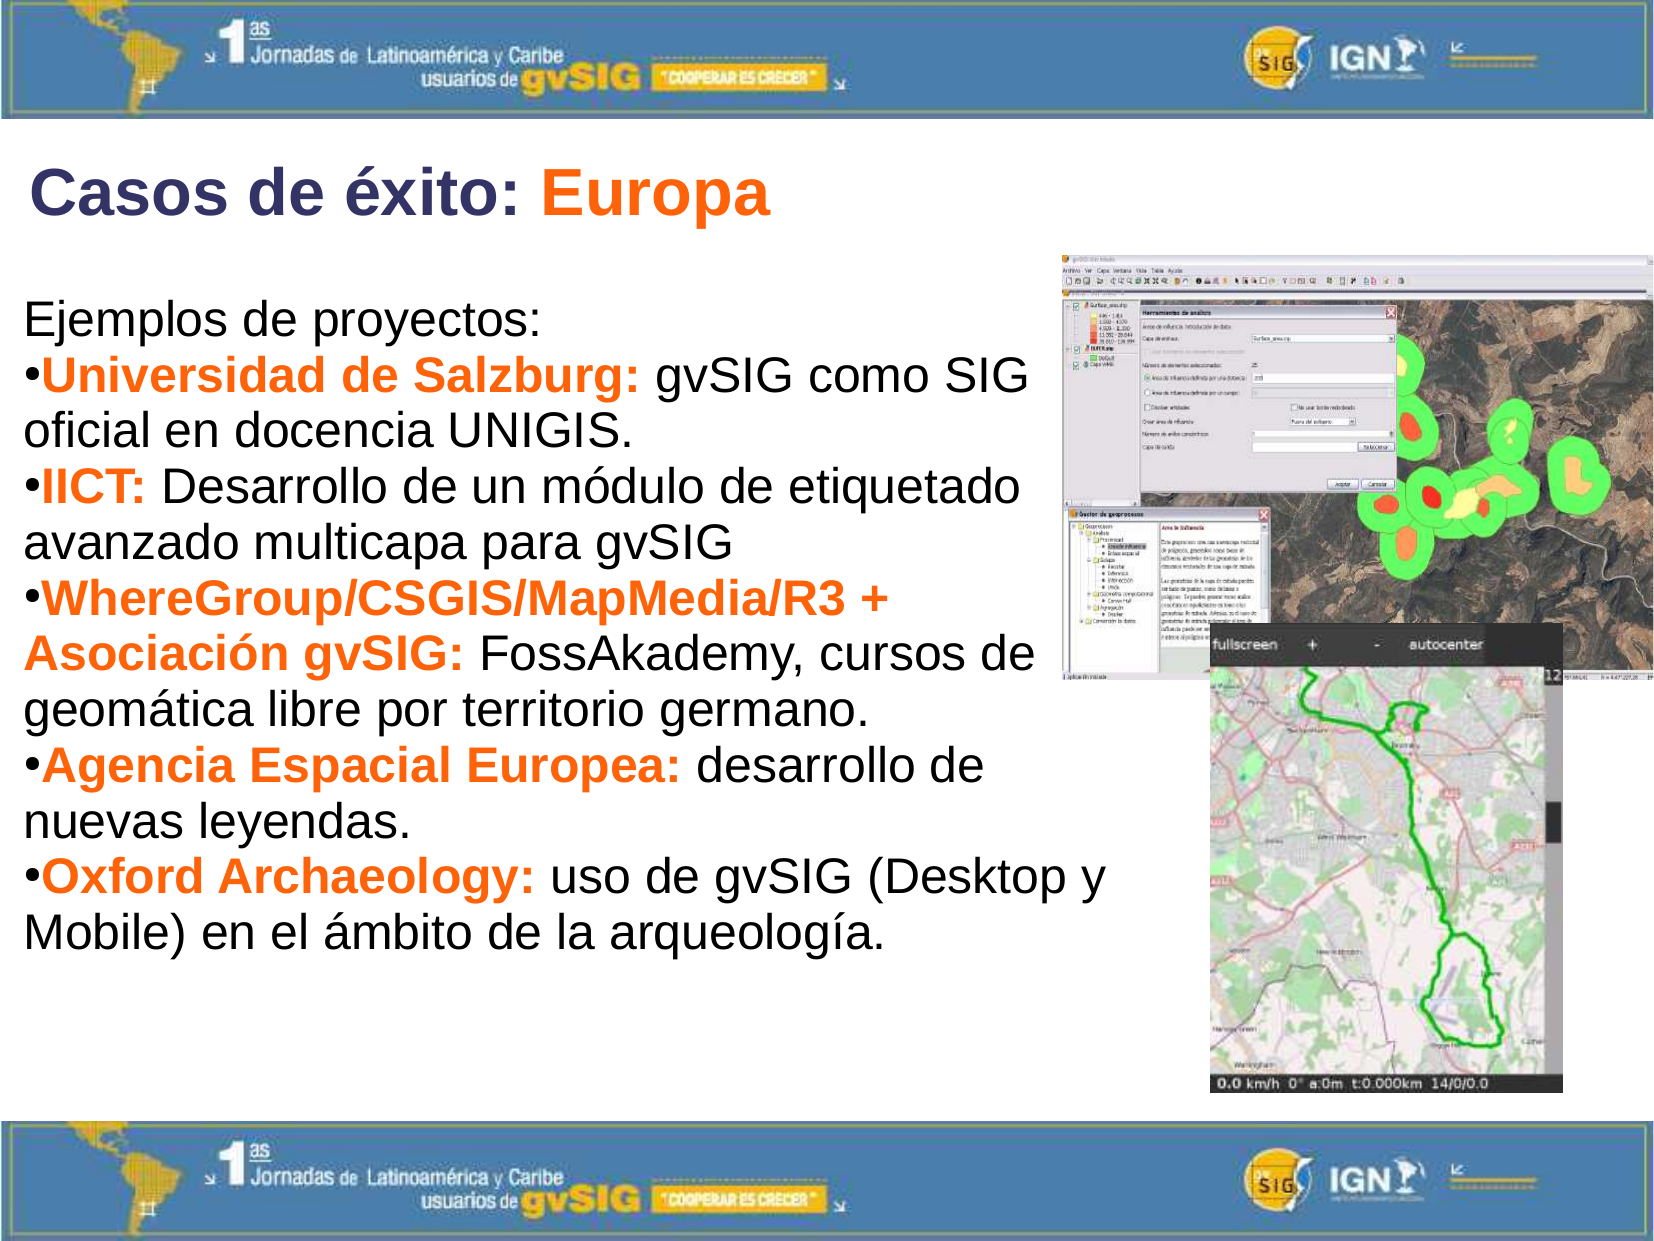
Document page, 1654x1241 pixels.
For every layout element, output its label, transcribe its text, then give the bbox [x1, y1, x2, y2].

picture [1062, 255, 1654, 1093]
picture [0, 0, 1654, 119]
text_box Ejemplos de proyectos: Universidad de Salzburg: gvSIG como SIG oficial en docencia UNIGIS. IICT: Desarrollo de un módulo de etiquetado avanzado multicapa para gvSIG WhereGroup/CSGIS/MapMedia/R3 + Asociación gvSIG: FossAkademy, cursos de geomática libre por territorio germano. Agencia Espacial Europea: desarrollo de nuevas leyendas. Oxford Archaeology: uso de gvSIG (Desktop y Mobile) en el ámbito de la arqueología. [8, 227, 1152, 1093]
text_box Casos de éxito: Europa [29, 118, 1501, 255]
picture [0, 1121, 1654, 1241]
